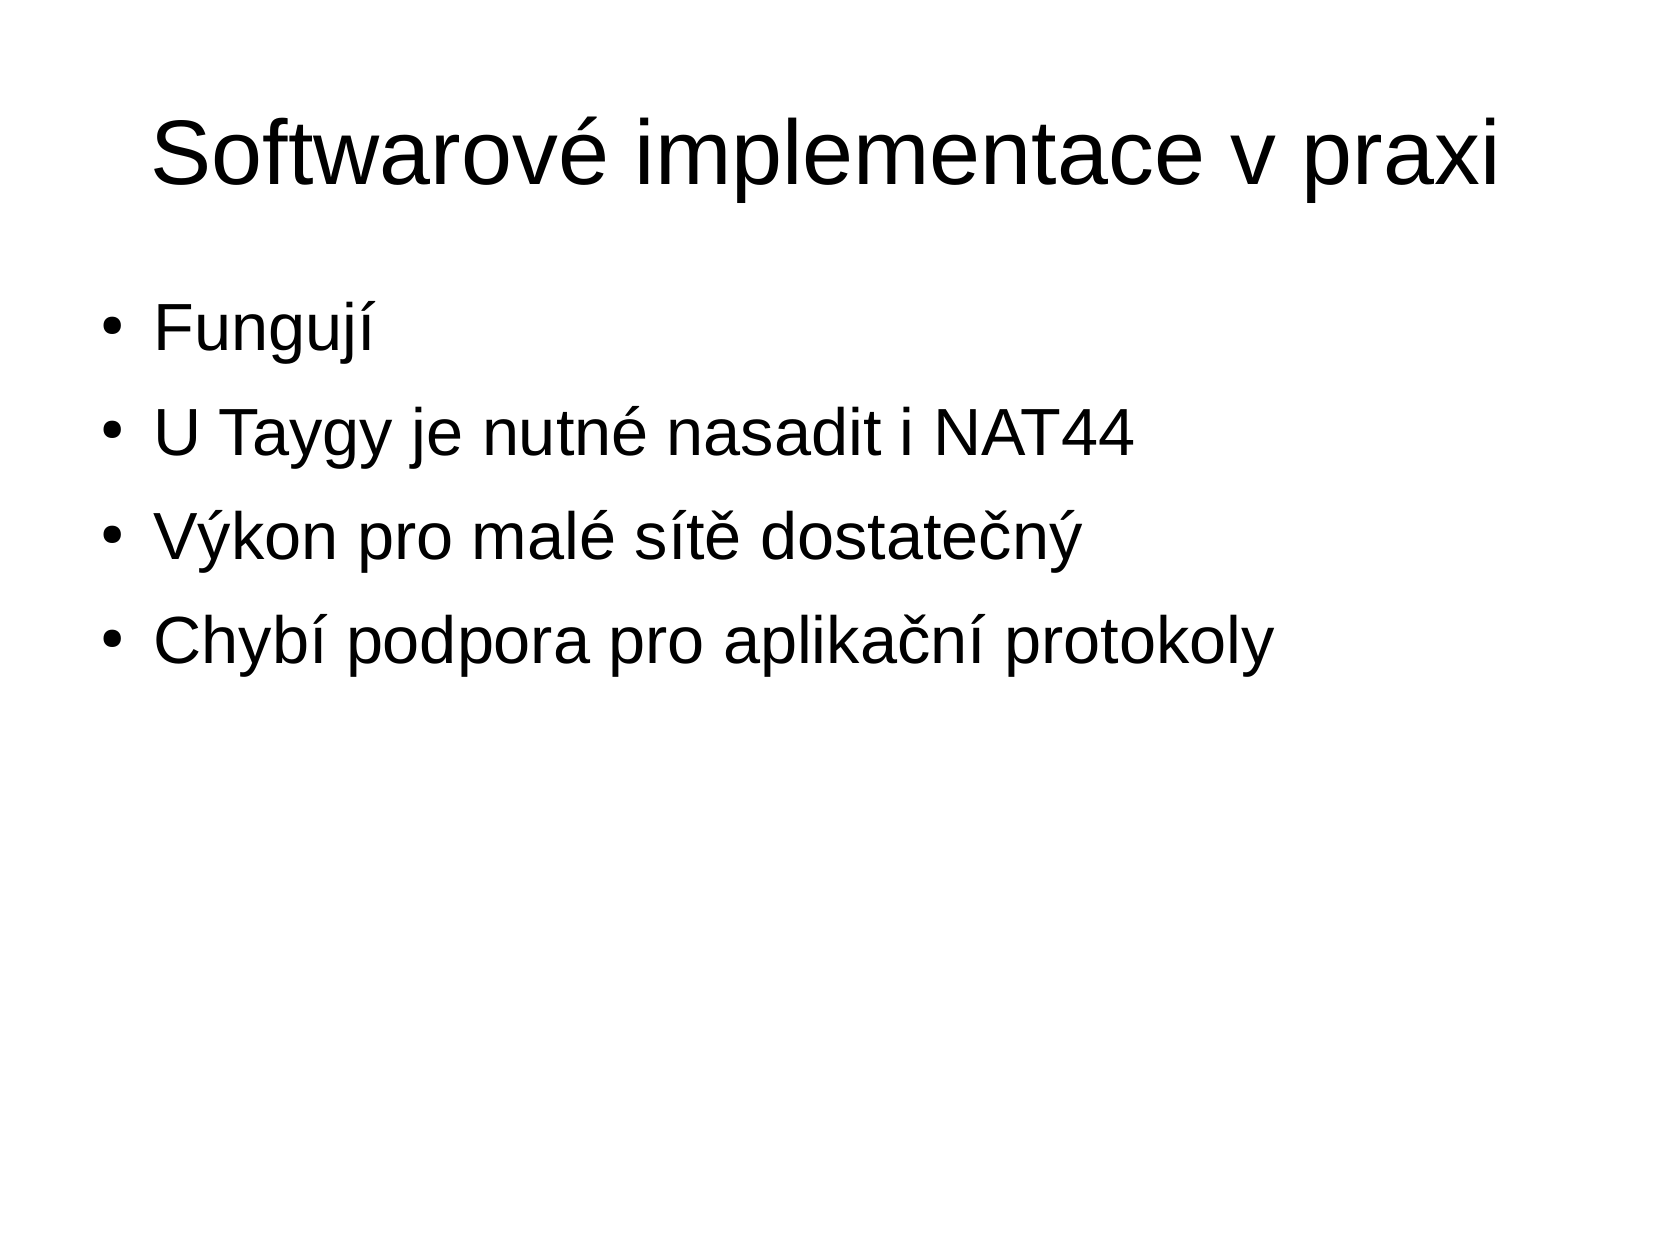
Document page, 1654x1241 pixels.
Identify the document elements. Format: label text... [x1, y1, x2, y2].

list Fungují U Taygy je nutné nasadit i NAT44 Výkon pro malé sítě dostatečný Chybí podpora pro aplikační protokoly [82, 290, 1571, 1109]
title Softwarové implementace v praxi [82, 49, 1571, 257]
